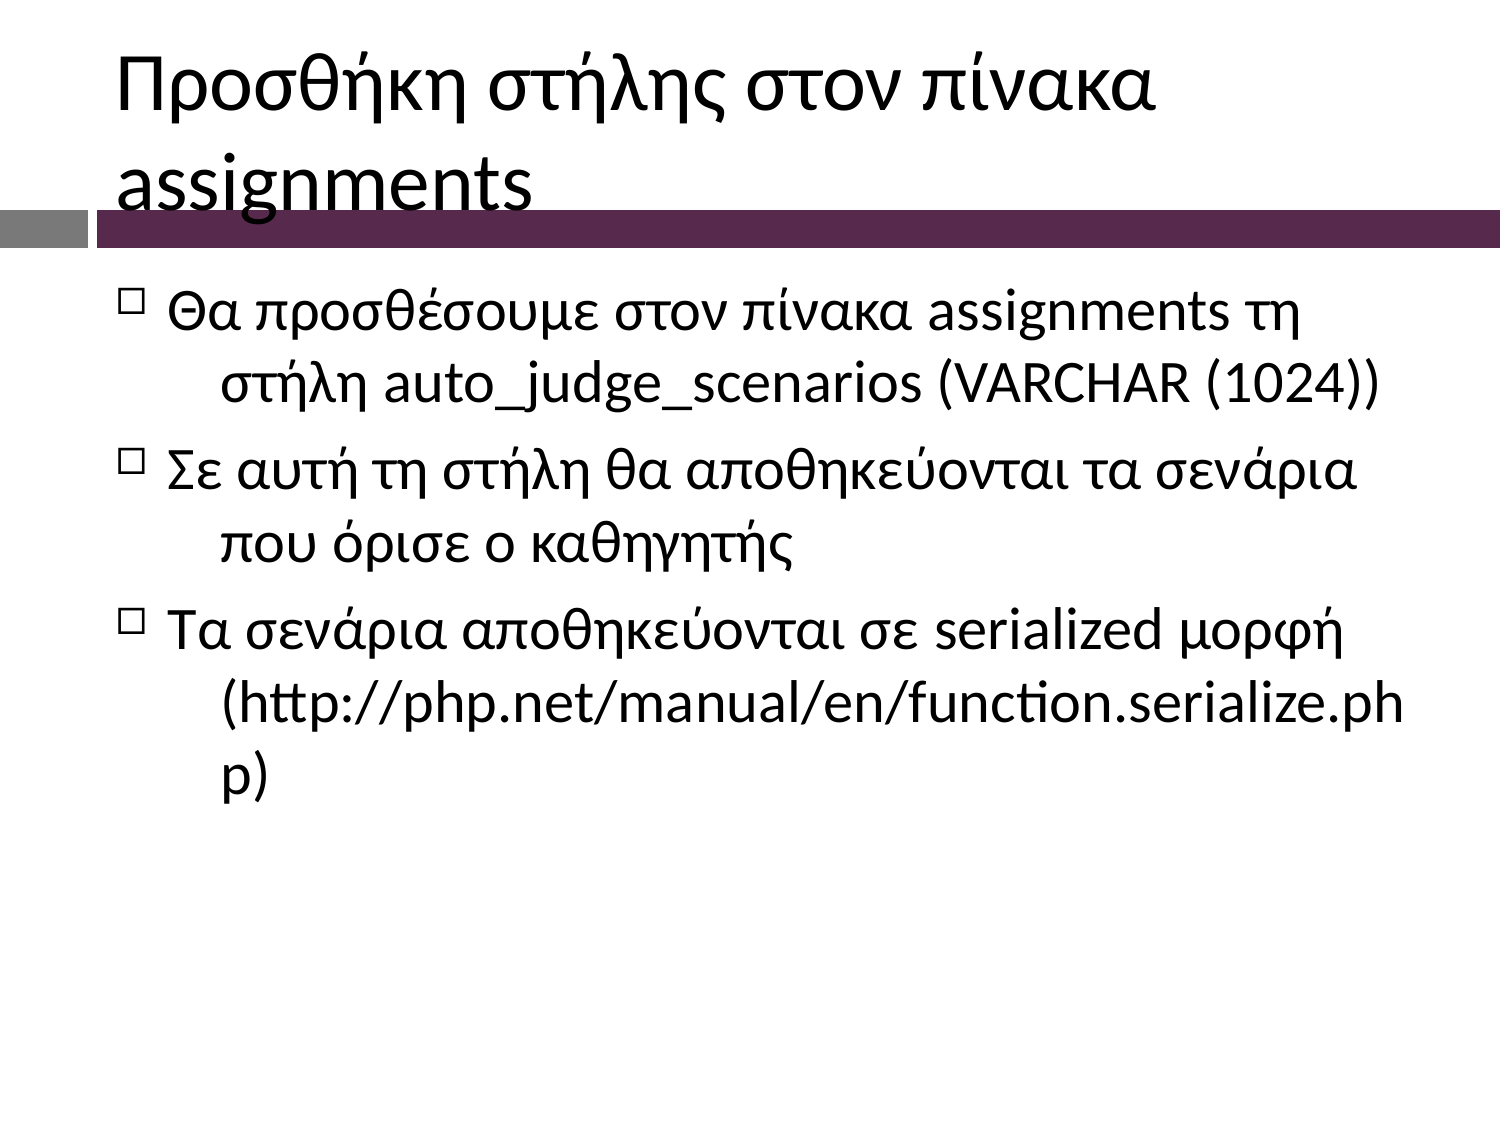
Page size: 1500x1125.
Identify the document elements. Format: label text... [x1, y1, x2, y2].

list Θα προσθέσουμε στον πίνακα assignments τη στήλη auto_judge_scenarios (VARCHAR (1024)) Σε αυτή τη στήλη θα αποθηκεύονται τα σενάρια που όρισε ο καθηγητής Τα σενάρια αποθηκεύονται σε serialized μορφή (http://php.net/manual/en/function.serialize.php) [100, 262, 1438, 1000]
title Προσθήκη στήλης στον πίνακα assignments [100, 19, 1438, 182]
